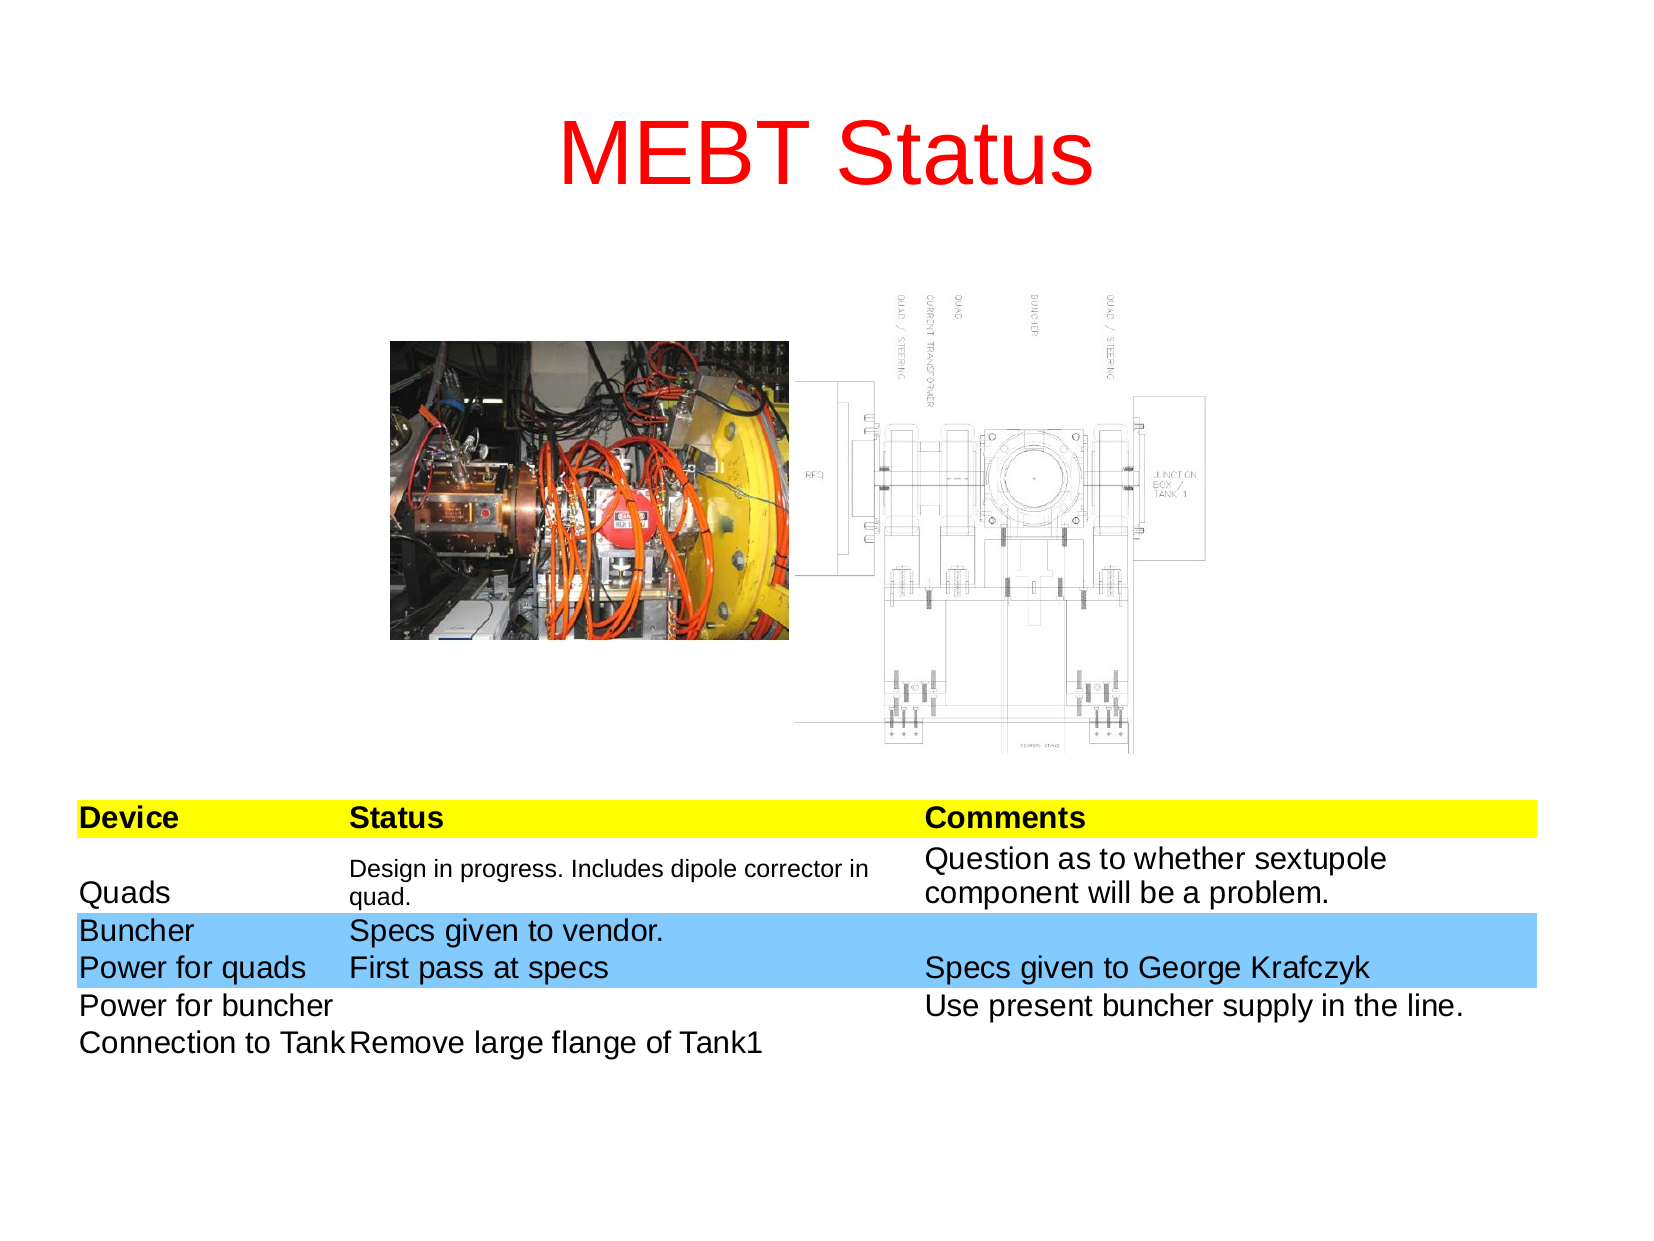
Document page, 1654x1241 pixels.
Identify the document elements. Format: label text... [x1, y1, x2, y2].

title MEBT Status [82, 56, 1571, 250]
chart [76, 800, 1540, 1103]
picture [390, 241, 1208, 758]
